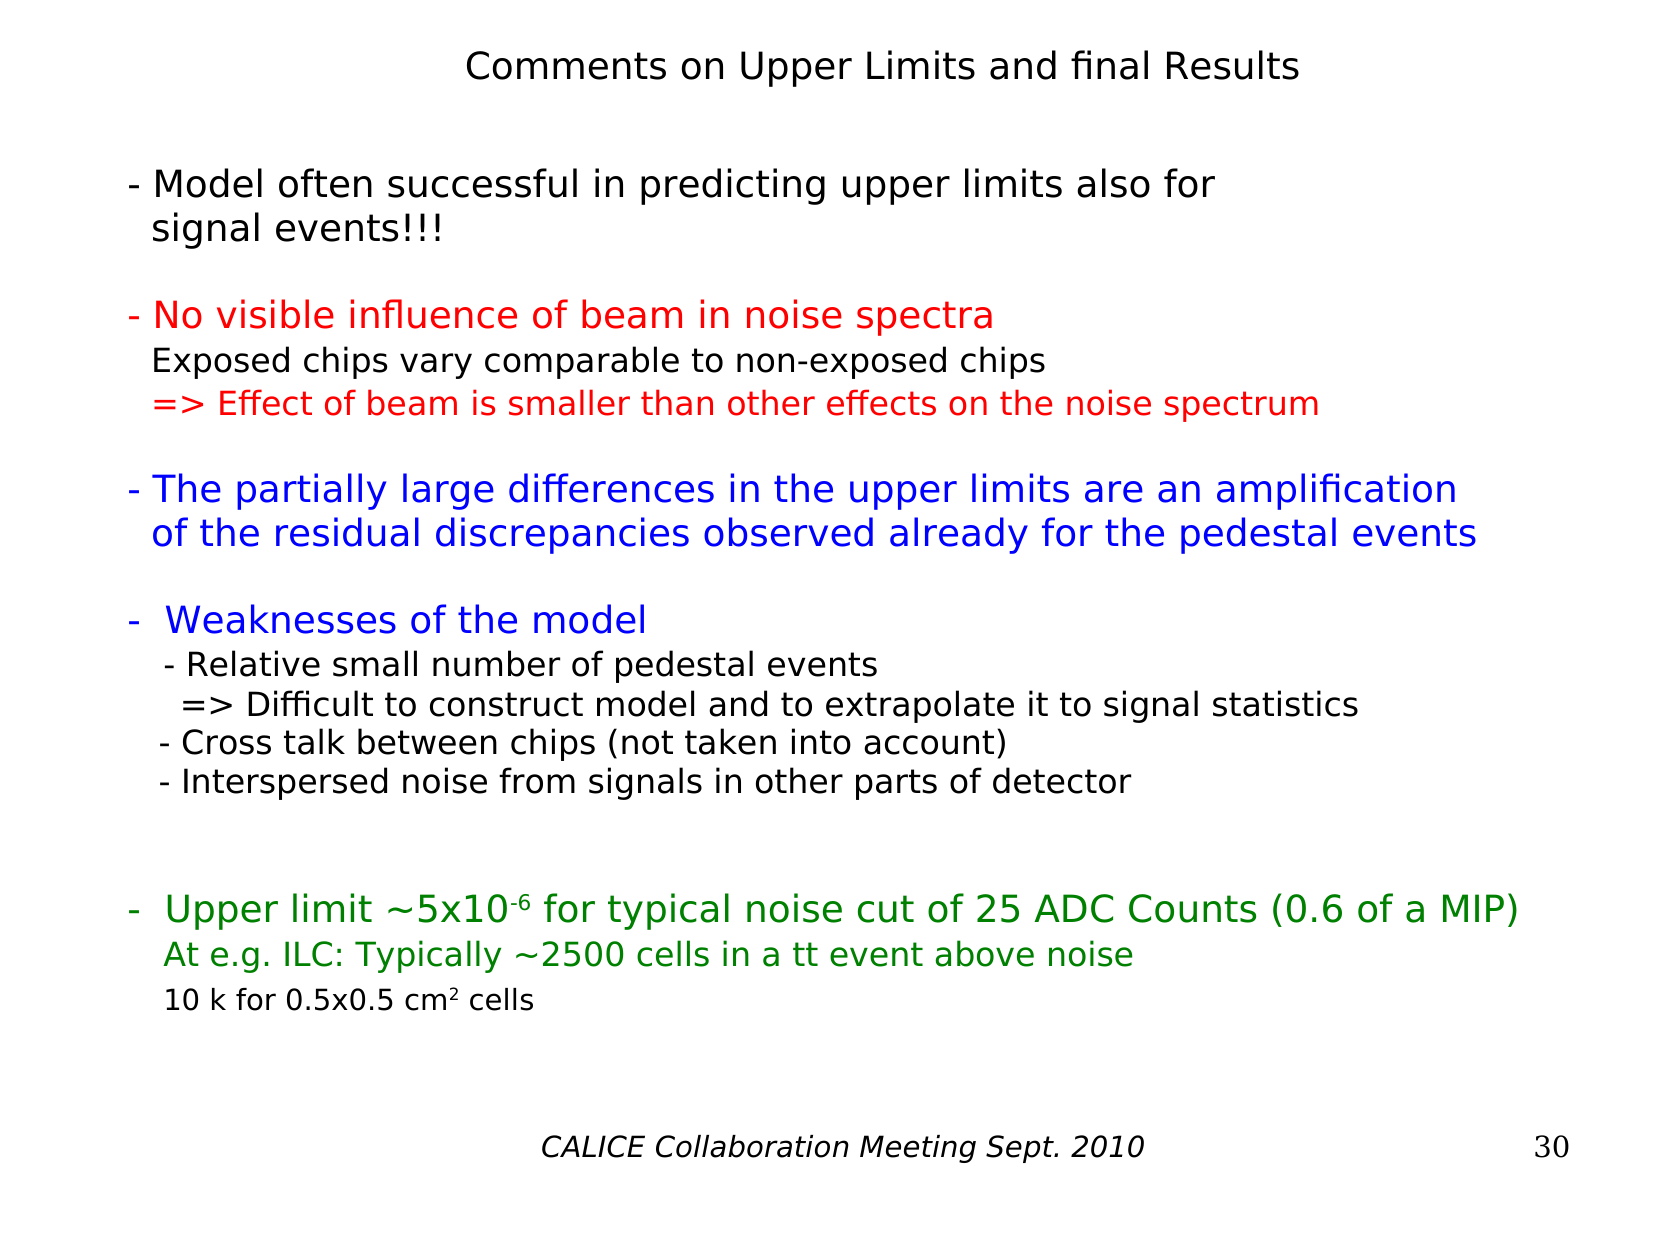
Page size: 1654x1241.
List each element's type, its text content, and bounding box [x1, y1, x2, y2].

text_box - Model often successful in predicting upper limits also for signal events!!! - No visible influence of beam in noise spectra Exposed chips vary comparable to non-exposed chips => Effect of beam is smaller than other effects on the noise spectrum - The partially large differences in the upper limits are an amplification of the residual discrepancies observed already for the pedestal events - Weaknesses of the model - Relative small number of pedestal events => Difficult to construct model and to extrapolate it to signal statistics - Cross talk between chips (not taken into account) - Interspersed noise from signals in other parts of detector - Upper limit ~5x10-6 for typical noise cut of 25 ADC Counts (0.6 of a MIP) At e.g. ILC: Typically ~2500 cells in a tt event above noise 10 k for 0.5x0.5 cm2 cells [112, 155, 1613, 1071]
text_box Comments on Upper Limits and final Results [450, 37, 1317, 96]
